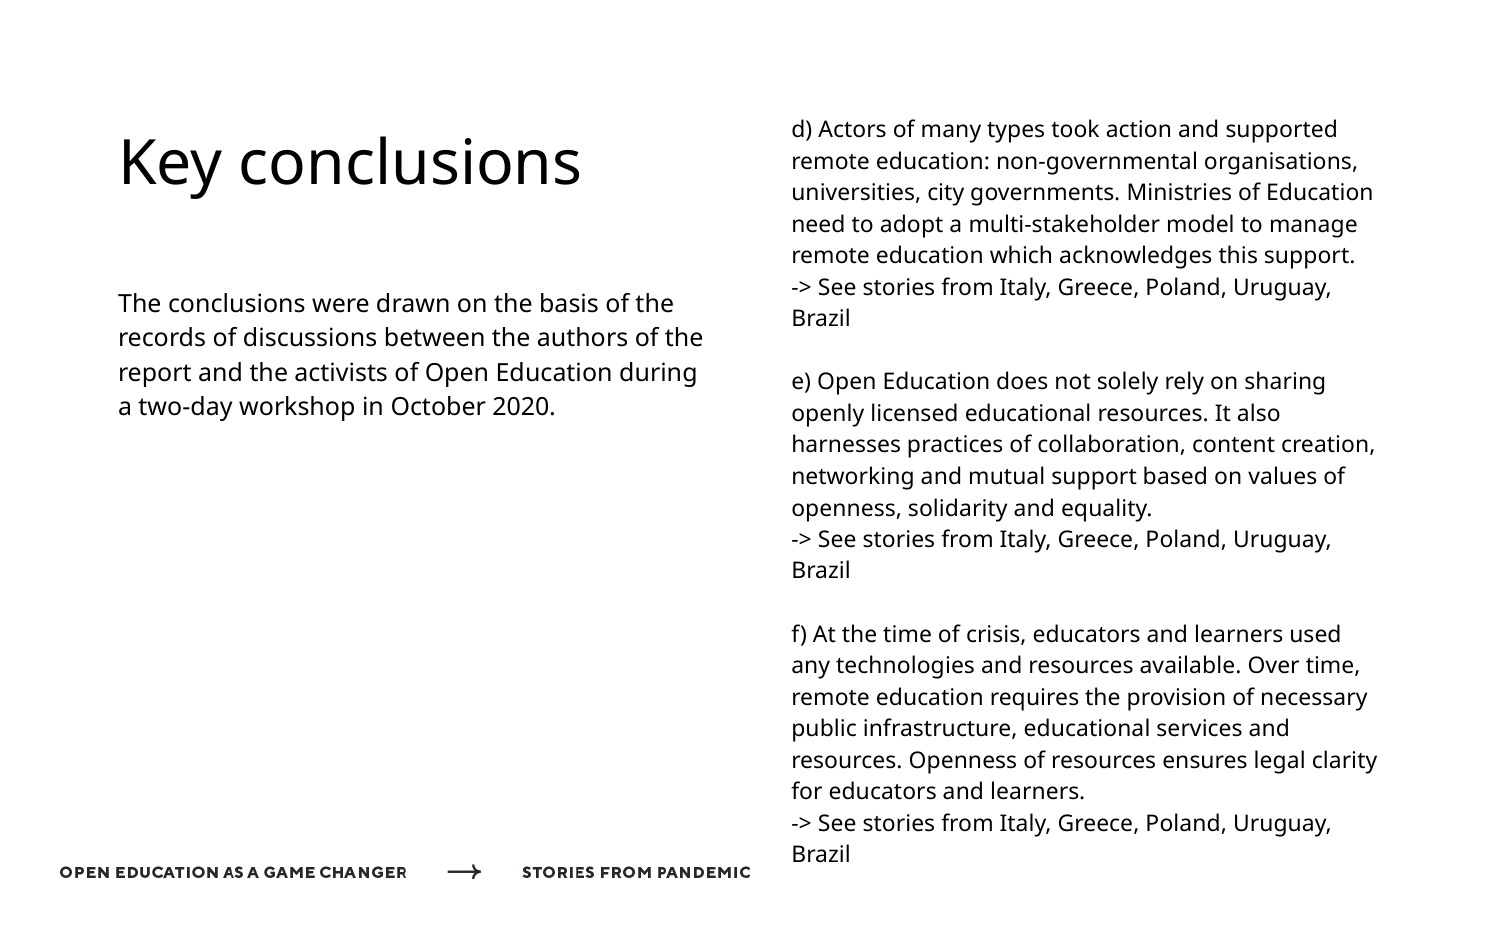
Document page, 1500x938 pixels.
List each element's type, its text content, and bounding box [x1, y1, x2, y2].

picture [59, 799, 750, 879]
list Key conclusions The conclusions were drawn on the basis of the records of discussions between the authors of the report and the activists of Open Education during a two-day workshop in October 2020. [118, 110, 709, 770]
list d) Actors of many types took action and supported remote education: non-governmental organisations, universities, city governments. Ministries of Education need to adopt a multi-stakeholder model to manage remote education which acknowledges this support. -> See stories from Italy, Greece, Poland, Uruguay, Brazil e) Open Education does not solely rely on sharing openly licensed educational resources. It also harnesses practices of collaboration, content creation, networking and mutual support based on values of openness, solidarity and equality. -> See stories from Italy, Greece, Poland, Uruguay, Brazil f) At the time of crisis, educators and learners used any technologies and resources available. Over time, remote education requires the provision of necessary public infrastructure, educational services and resources. Openness of resources ensures legal clarity for educators and learners. -> See stories from Italy, Greece, Poland, Uruguay, Brazil [791, 110, 1382, 770]
